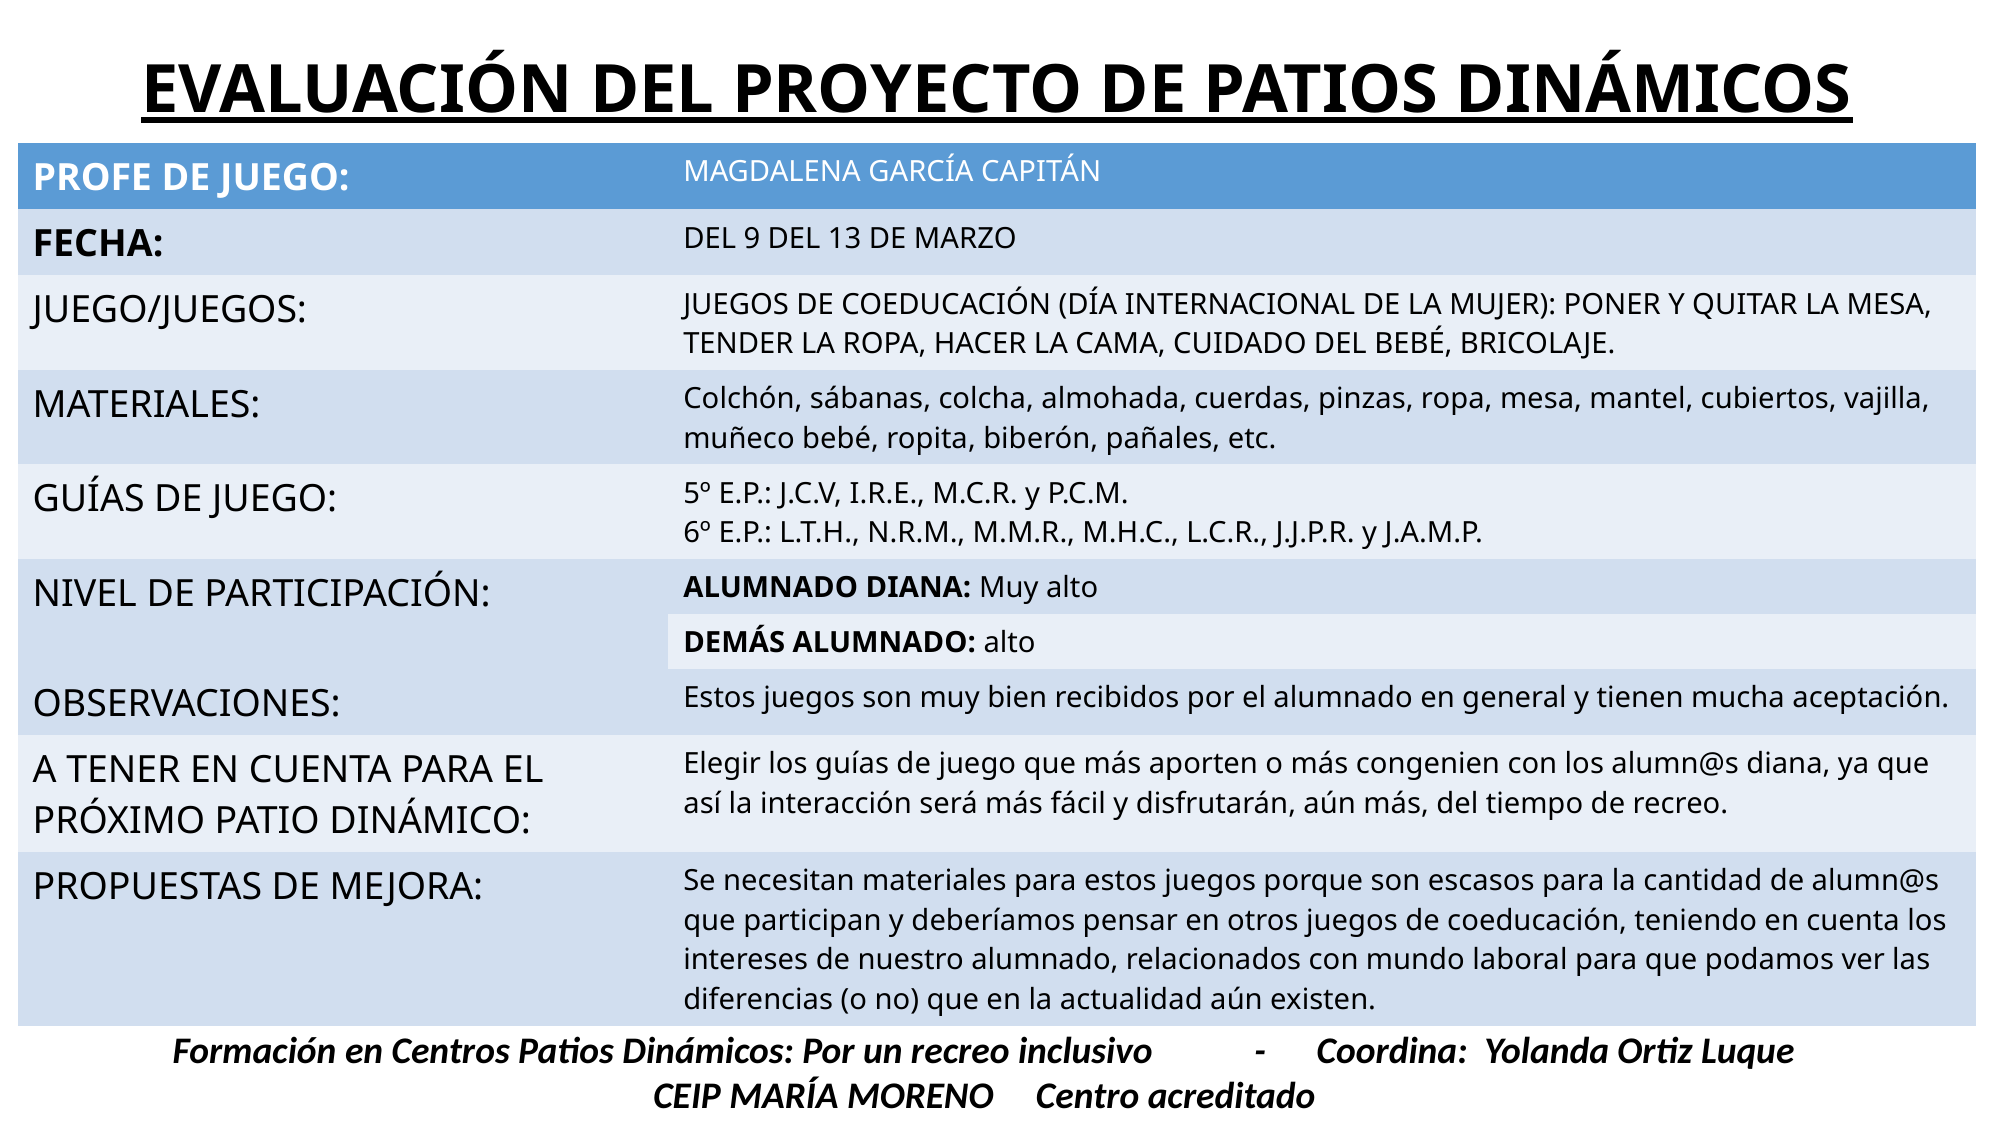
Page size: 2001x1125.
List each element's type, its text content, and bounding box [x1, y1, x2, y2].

table_cell Colchón, sábanas, colcha, almohada, cuerdas, pinzas, ropa, mesa, mantel, cubiertos, vajilla, muñeco bebé, ropita, biberón, pañales, etc. [668, 370, 1976, 464]
table_cell DEL 9 DEL 13 DE MARZO [668, 209, 1976, 275]
table_cell Elegir los guías de juego que más aporten o más congenien con los alumn@s diana, ya que así la interacción será más fácil y disfrutarán, aún más, del tiempo de recreo. [668, 735, 1976, 852]
table_cell OBSERVACIONES: [18, 669, 668, 735]
table_cell 5º E.P.: J.C.V, I.R.E., M.C.R. y P.C.M. 6º E.P.: L.T.H., N.R.M., M.M.R., M.H.C., L.C.R., J.J.P.R. y J.A.M.P. [668, 464, 1976, 559]
table_cell A TENER EN CUENTA PARA EL PRÓXIMO PATIO DINÁMICO: [18, 735, 668, 852]
table_cell DEMÁS ALUMNADO: alto [668, 614, 1976, 669]
table_header PROFE DE JUEGO: [18, 143, 668, 209]
text_box EVALUACIÓN DEL PROYECTO DE PATIOS DINÁMICOS [17, 26, 1977, 144]
text_box Formación en Centros Patios Dinámicos: Por un recreo inclusivo - Coordina: Yolanda Ortiz Luque CEIP MARÍA MORENO Centro acreditado [121, 1018, 1849, 1124]
table_cell MATERIALES: [18, 370, 668, 464]
table_cell FECHA: [18, 209, 668, 275]
table_cell JUEGOS DE COEDUCACIÓN (DÍA INTERNACIONAL DE LA MUJER): PONER Y QUITAR LA MESA, TENDER LA ROPA, HACER LA CAMA, CUIDADO DEL BEBÉ, BRICOLAJE. [668, 275, 1976, 370]
table_cell JUEGO/JUEGOS: [18, 275, 668, 370]
table_cell Estos juegos son muy bien recibidos por el alumnado en general y tienen mucha aceptación. [668, 669, 1976, 735]
table_cell ALUMNADO DIANA: Muy alto [668, 559, 1976, 614]
table_cell GUÍAS DE JUEGO: [18, 464, 668, 559]
table_cell NIVEL DE PARTICIPACIÓN: [18, 559, 668, 669]
table_cell Se necesitan materiales para estos juegos porque son escasos para la cantidad de alumn@s que participan y deberíamos pensar en otros juegos de coeducación, teniendo en cuenta los intereses de nuestro alumnado, relacionados con mundo laboral para que podamos ver las diferencias (o no) que en la actualidad aún existen. [668, 852, 1976, 1026]
table_cell PROPUESTAS DE MEJORA: [18, 852, 668, 1026]
table_header MAGDALENA GARCÍA CAPITÁN [668, 143, 1976, 209]
